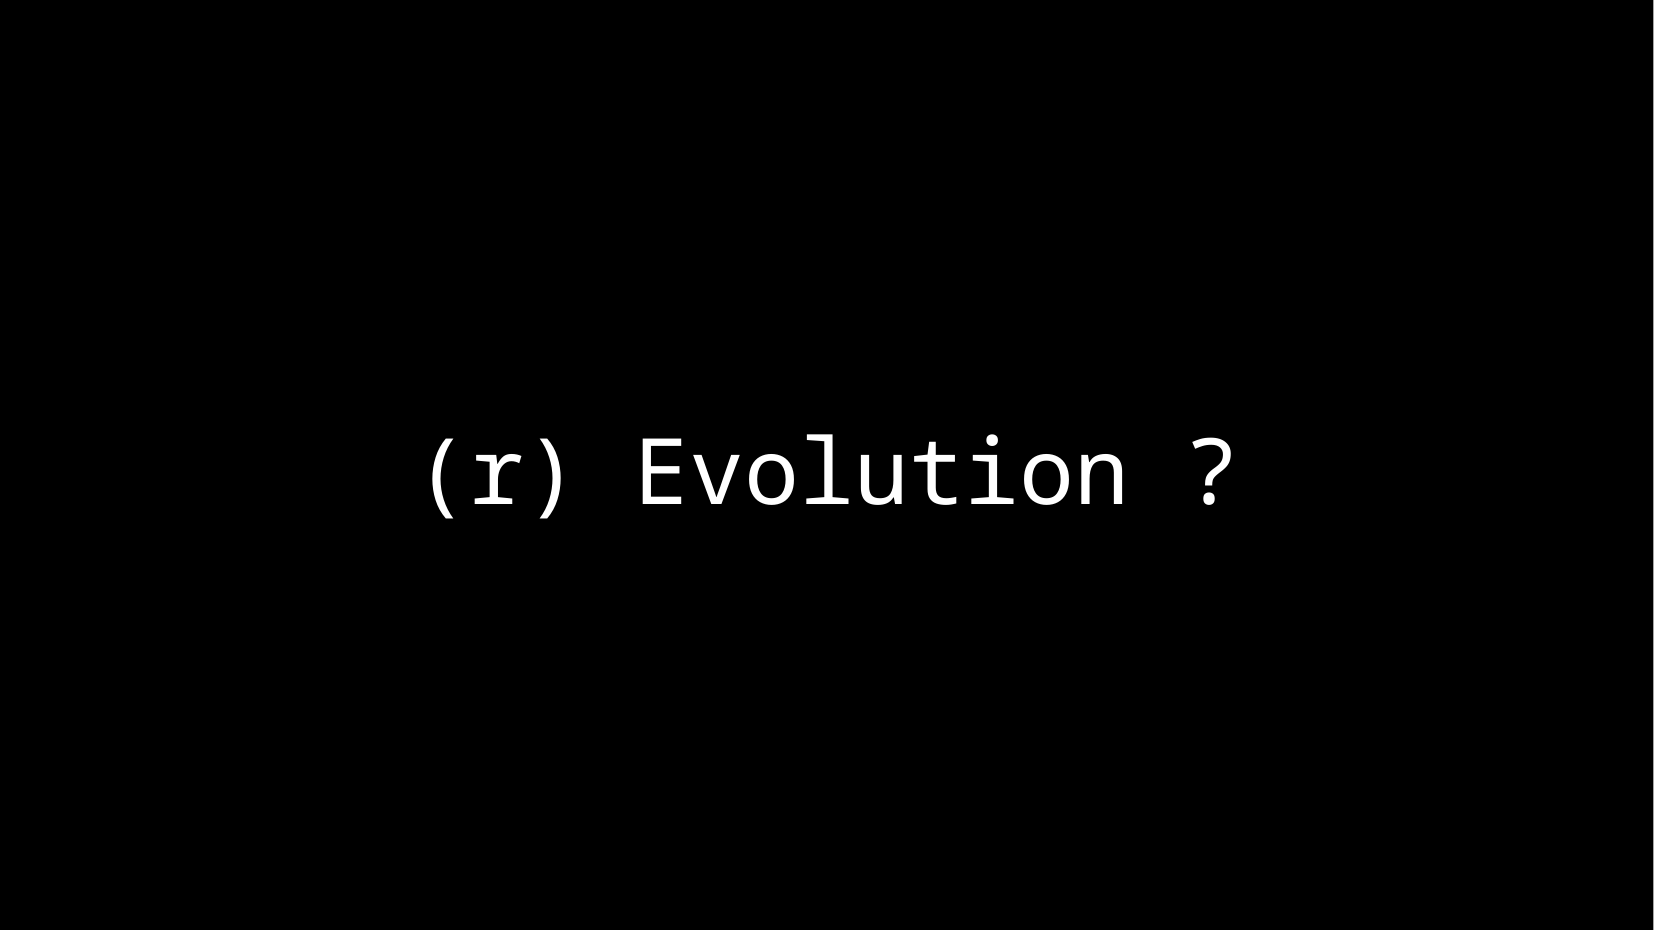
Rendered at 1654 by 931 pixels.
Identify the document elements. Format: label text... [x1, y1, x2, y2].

title (r) Evolution ? [82, 391, 1571, 547]
